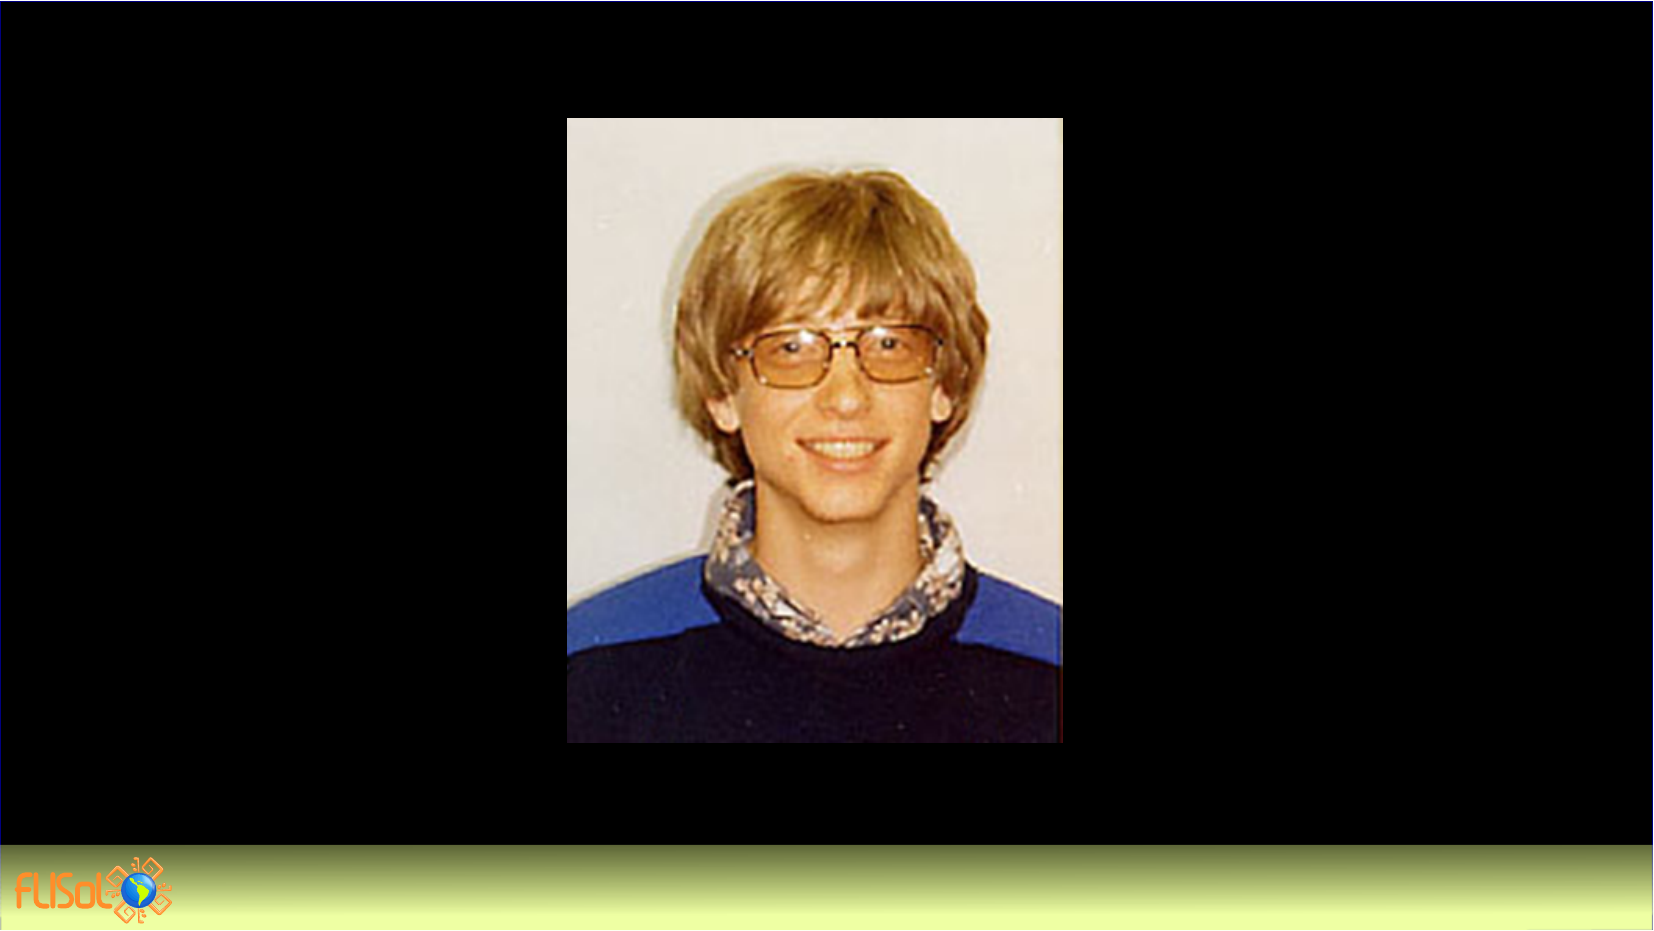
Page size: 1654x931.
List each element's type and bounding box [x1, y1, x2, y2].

picture [0, 0, 1654, 844]
text_box [0, 844, 1654, 931]
